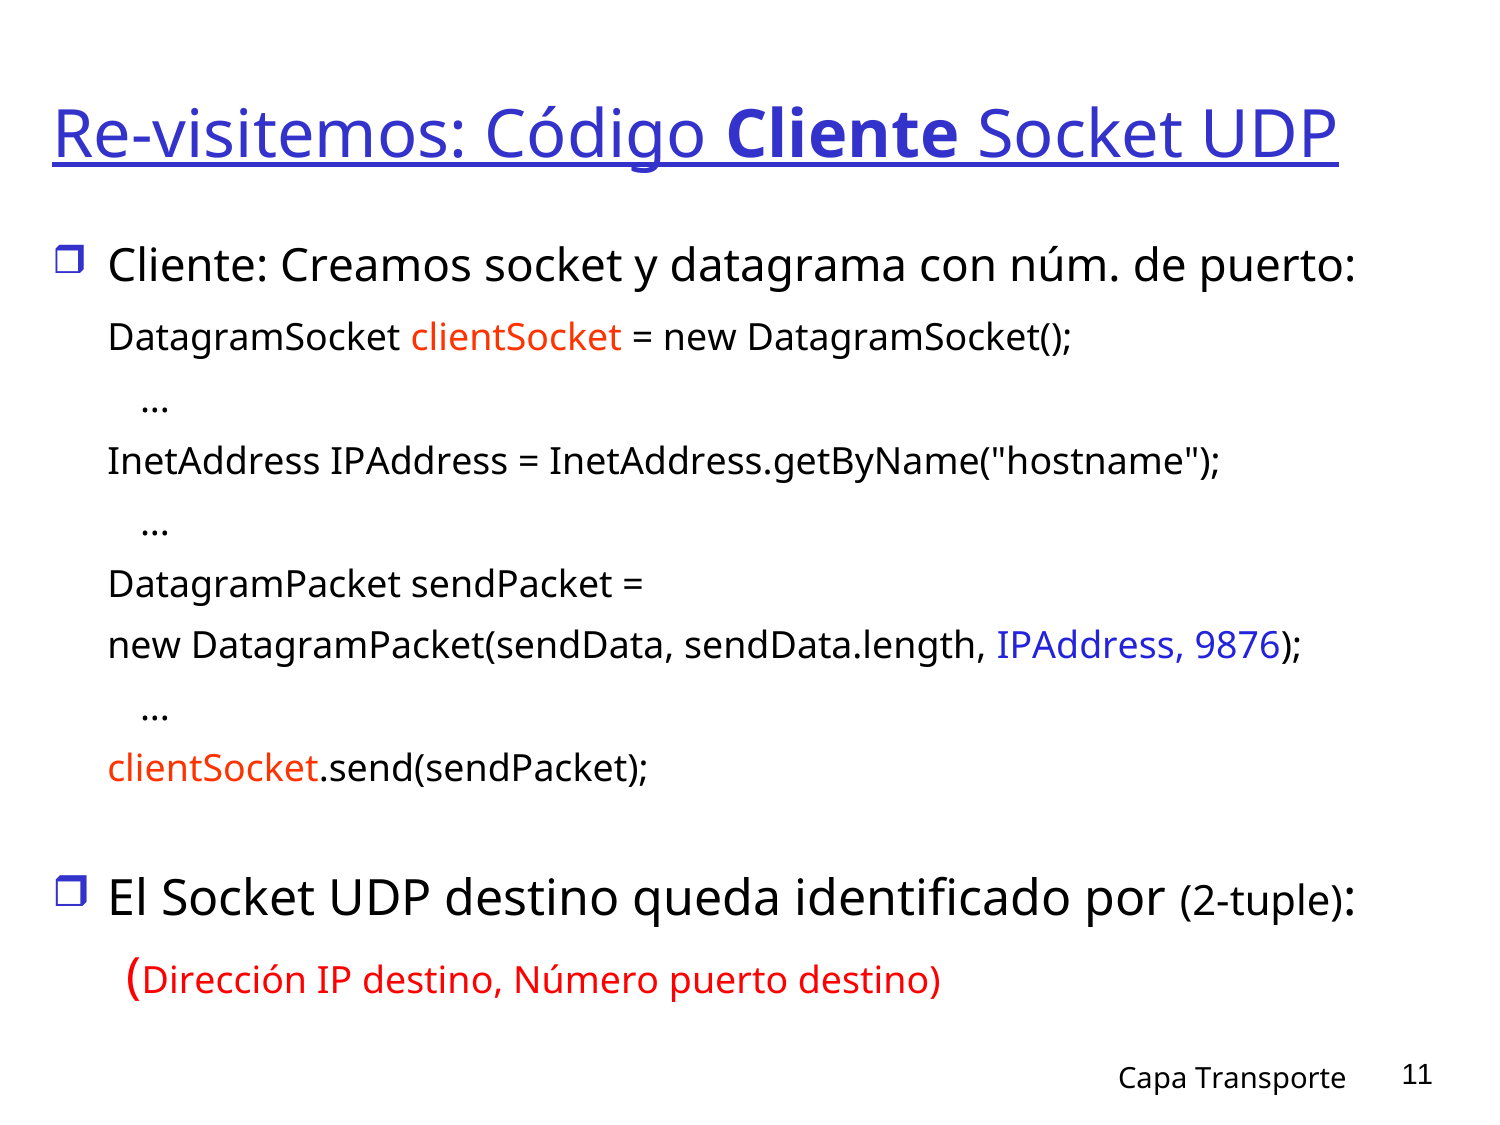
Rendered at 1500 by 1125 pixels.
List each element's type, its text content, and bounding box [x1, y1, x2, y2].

list Cliente: Creamos socket y datagrama con núm. de puerto: DatagramSocket clientSocket = new DatagramSocket(); ... InetAddress IPAddress = InetAddress.getByName("hostname"); ... DatagramPacket sendPacket = new DatagramPacket(sendData, sendData.length, IPAddress, 9876); ... clientSocket.send(sendPacket); El Socket UDP destino queda identificado por (2-tuple): (Dirección IP destino, Número puerto destino)‏ [37, 224, 1500, 1051]
title Re-visitemos: Código Cliente Socket UDP [37, 37, 1463, 224]
